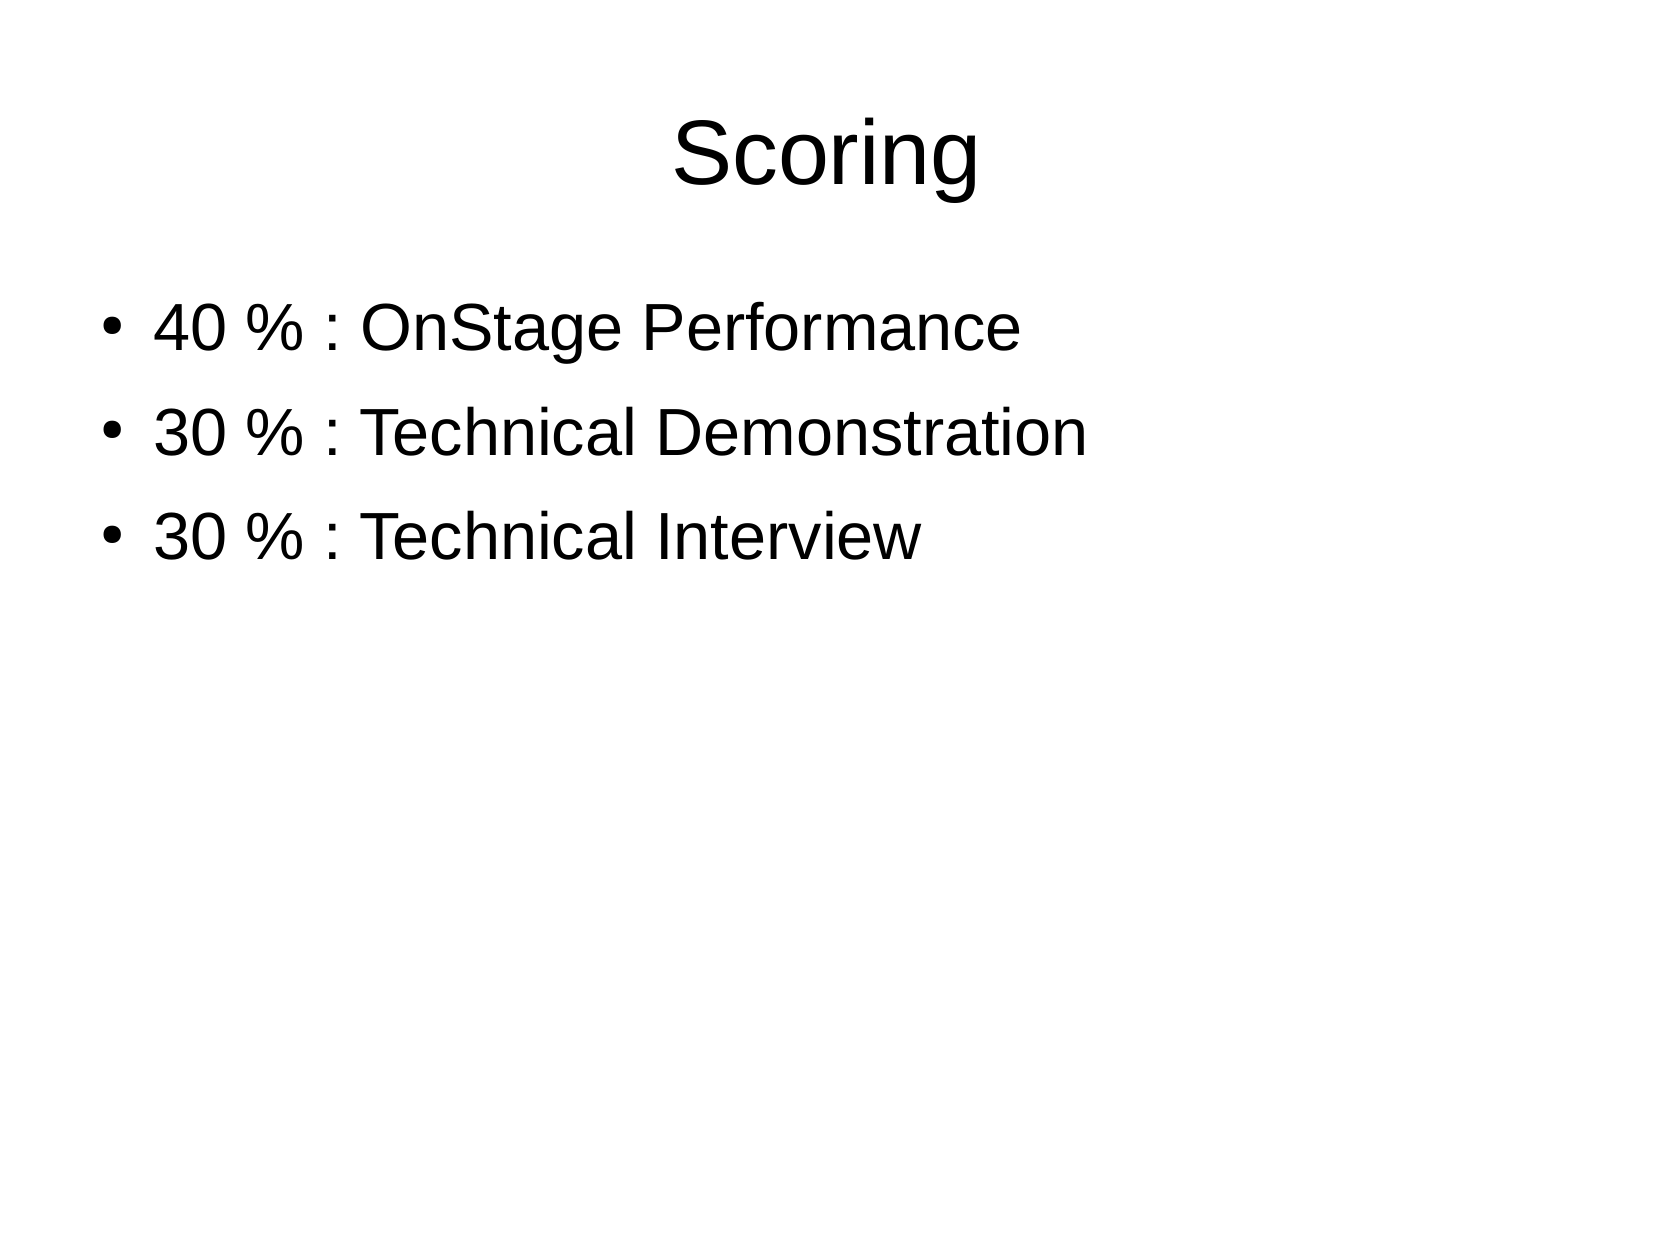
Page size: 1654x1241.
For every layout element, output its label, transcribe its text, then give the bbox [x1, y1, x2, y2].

list 40 % : OnStage Performance 30 % : Technical Demonstration 30 % : Technical Interview [82, 290, 1571, 1010]
title Scoring [82, 49, 1571, 257]
